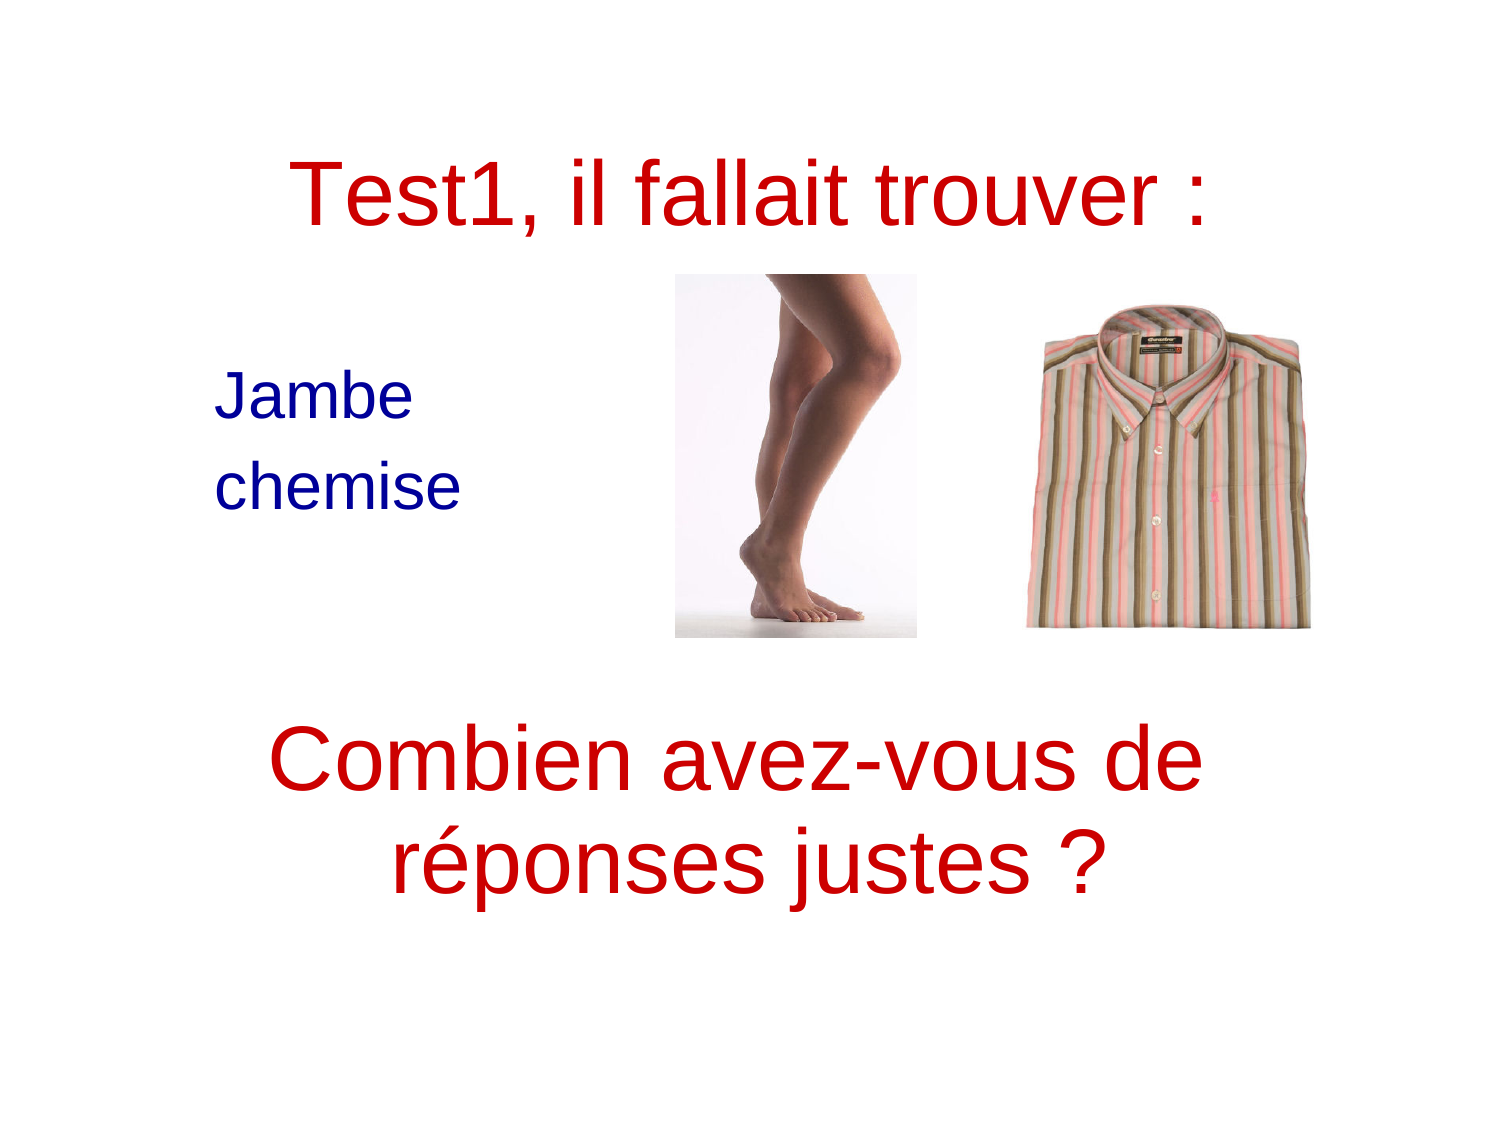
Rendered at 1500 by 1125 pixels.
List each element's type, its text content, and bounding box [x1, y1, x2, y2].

text_box Combien avez-vous de réponses justes ? [0, 699, 1500, 921]
list Jambe chemise [199, 350, 675, 563]
title Test1, il fallait trouver : [112, 99, 1388, 288]
picture [987, 287, 1351, 651]
picture [675, 274, 917, 638]
